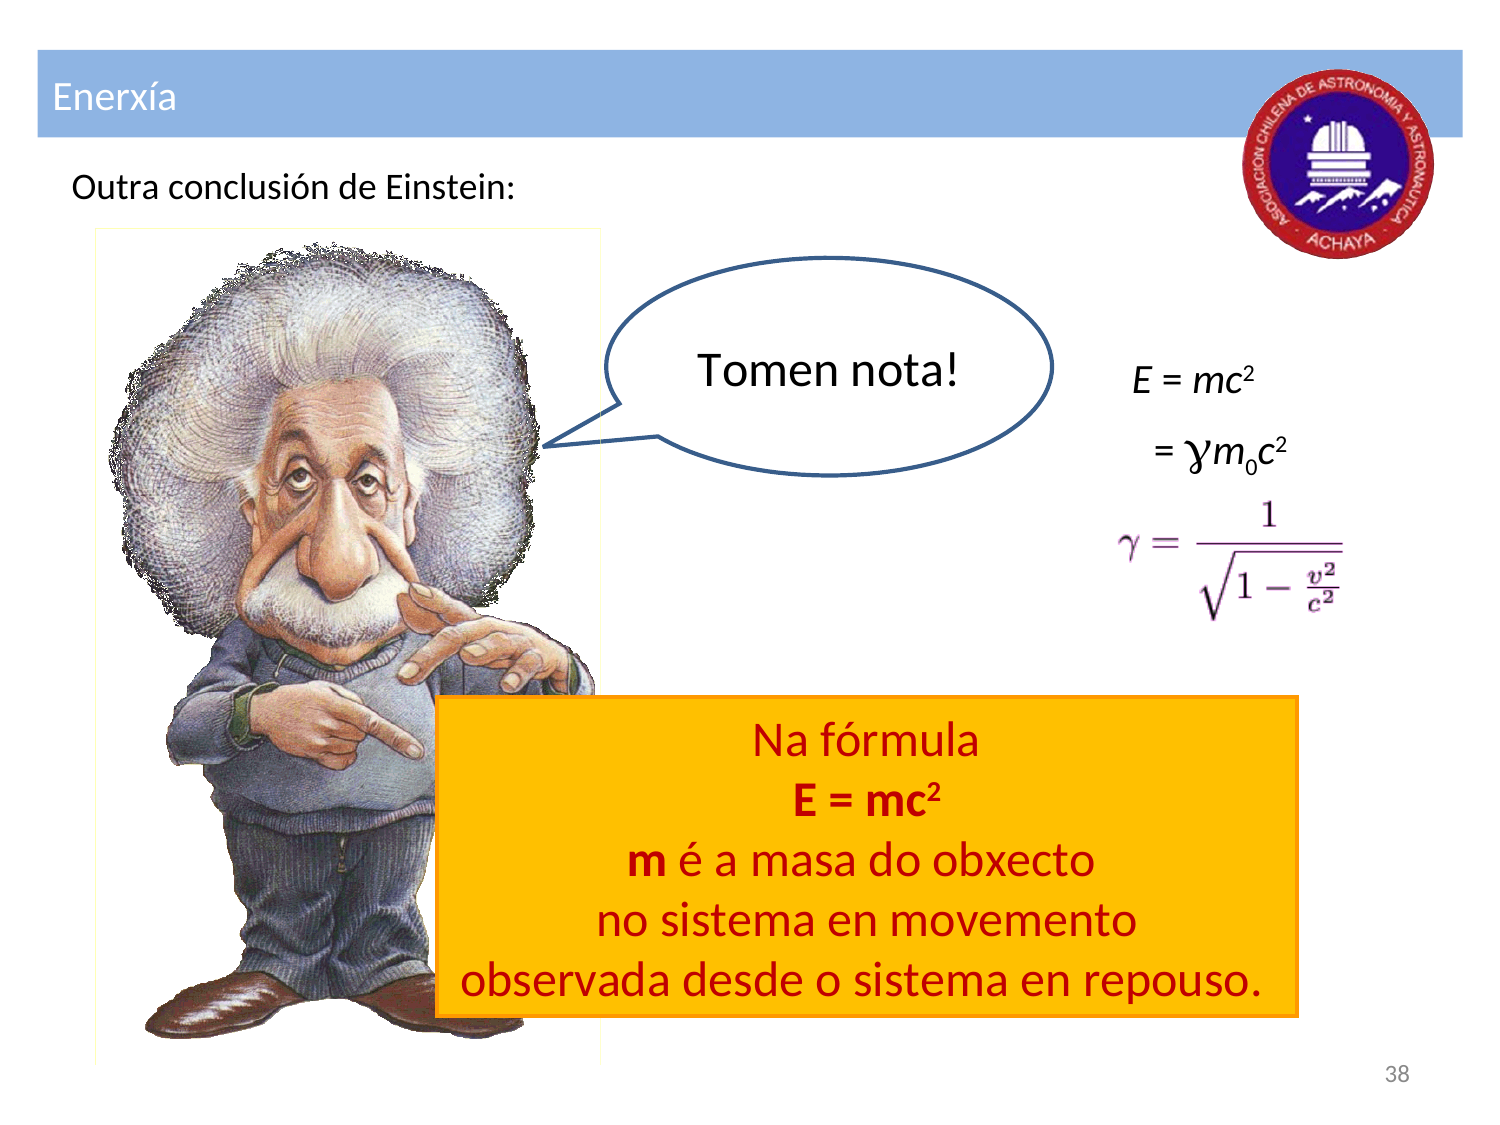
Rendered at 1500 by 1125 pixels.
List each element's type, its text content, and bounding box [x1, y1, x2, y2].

text_box <número> [1074, 1042, 1426, 1103]
picture [95, 228, 601, 1065]
text_box Tomen nota! [601, 257, 1053, 476]
text_box Enerxía [37, 49, 1463, 138]
text_box Outra conclusión de Einstein: [56, 154, 1021, 215]
text_box Na fórmula E = mc2 m é a masa do obxecto no sistema en movemento observada desde o sistema en repouso. [437, 697, 1298, 1017]
picture [1240, 67, 1436, 260]
picture [1099, 475, 1374, 652]
text_box E = mc2 = m0c2 [1117, 334, 1303, 488]
